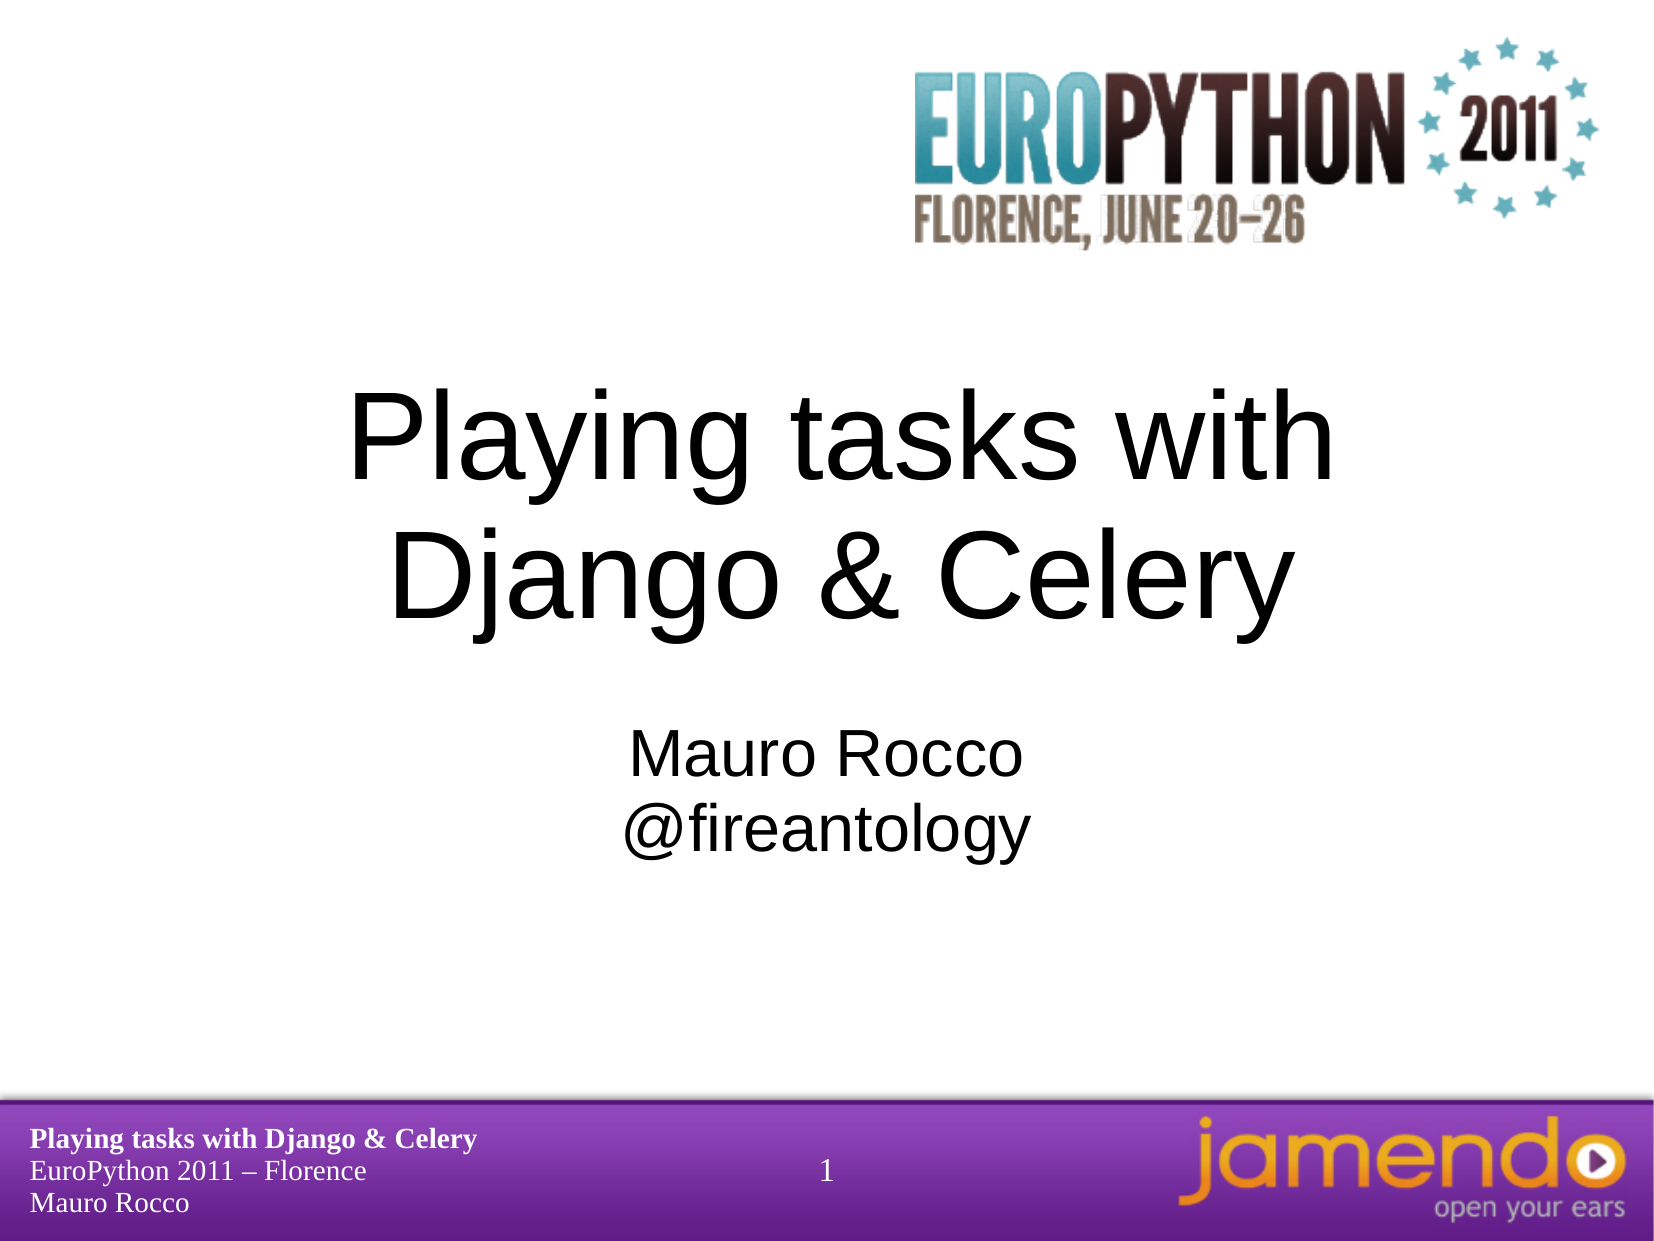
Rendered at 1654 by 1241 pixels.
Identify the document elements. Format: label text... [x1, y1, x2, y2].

text_box Playing tasks with Django & Celery [236, 358, 1447, 653]
picture [0, 0, 1654, 1241]
text_box Mauro Rocco @fireantology [531, 708, 1123, 874]
